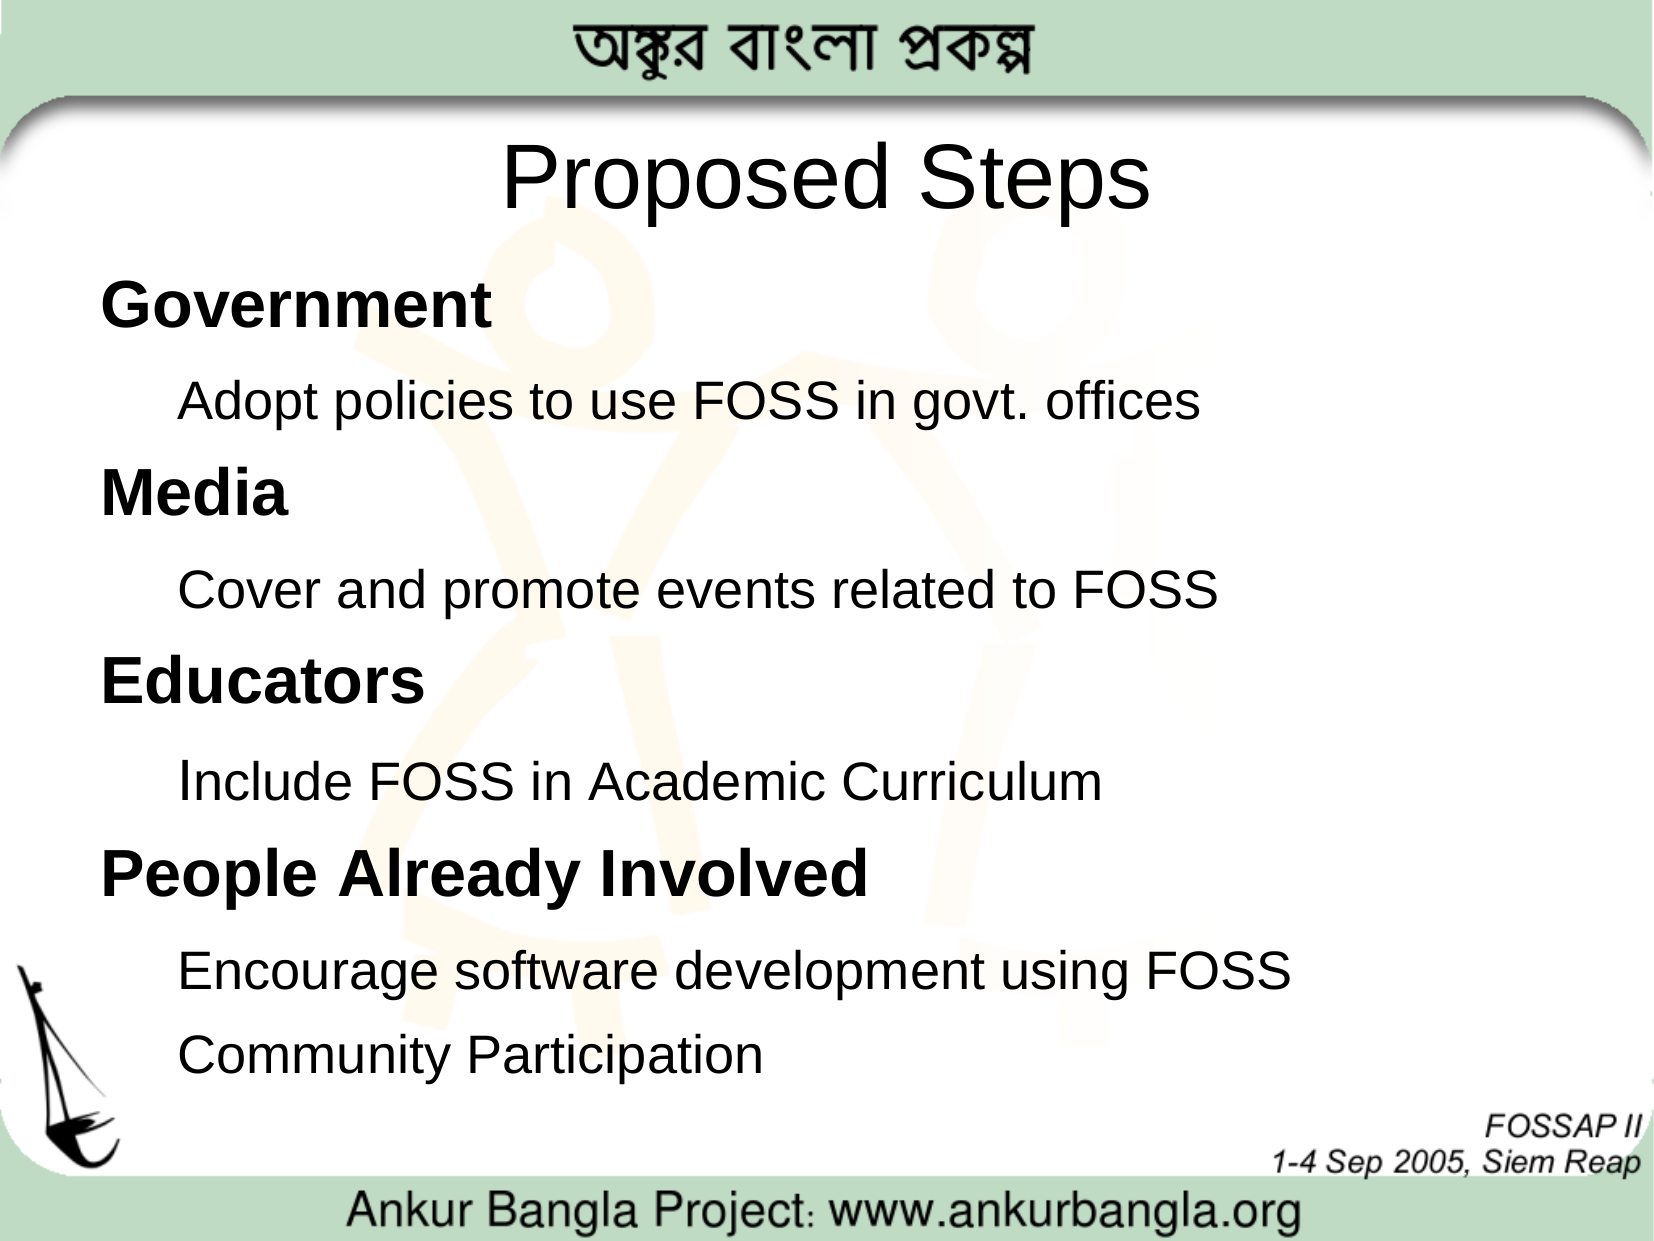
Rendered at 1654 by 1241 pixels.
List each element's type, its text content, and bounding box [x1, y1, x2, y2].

title Proposed Steps [82, 73, 1571, 266]
picture [0, 0, 1654, 1241]
list Government Adopt policies to use FOSS in govt. offices Media Cover and promote events related to FOSS Educators Include FOSS in Academic Curriculum People Already Involved Encourage software development using FOSS Community Participation [82, 266, 1571, 1086]
